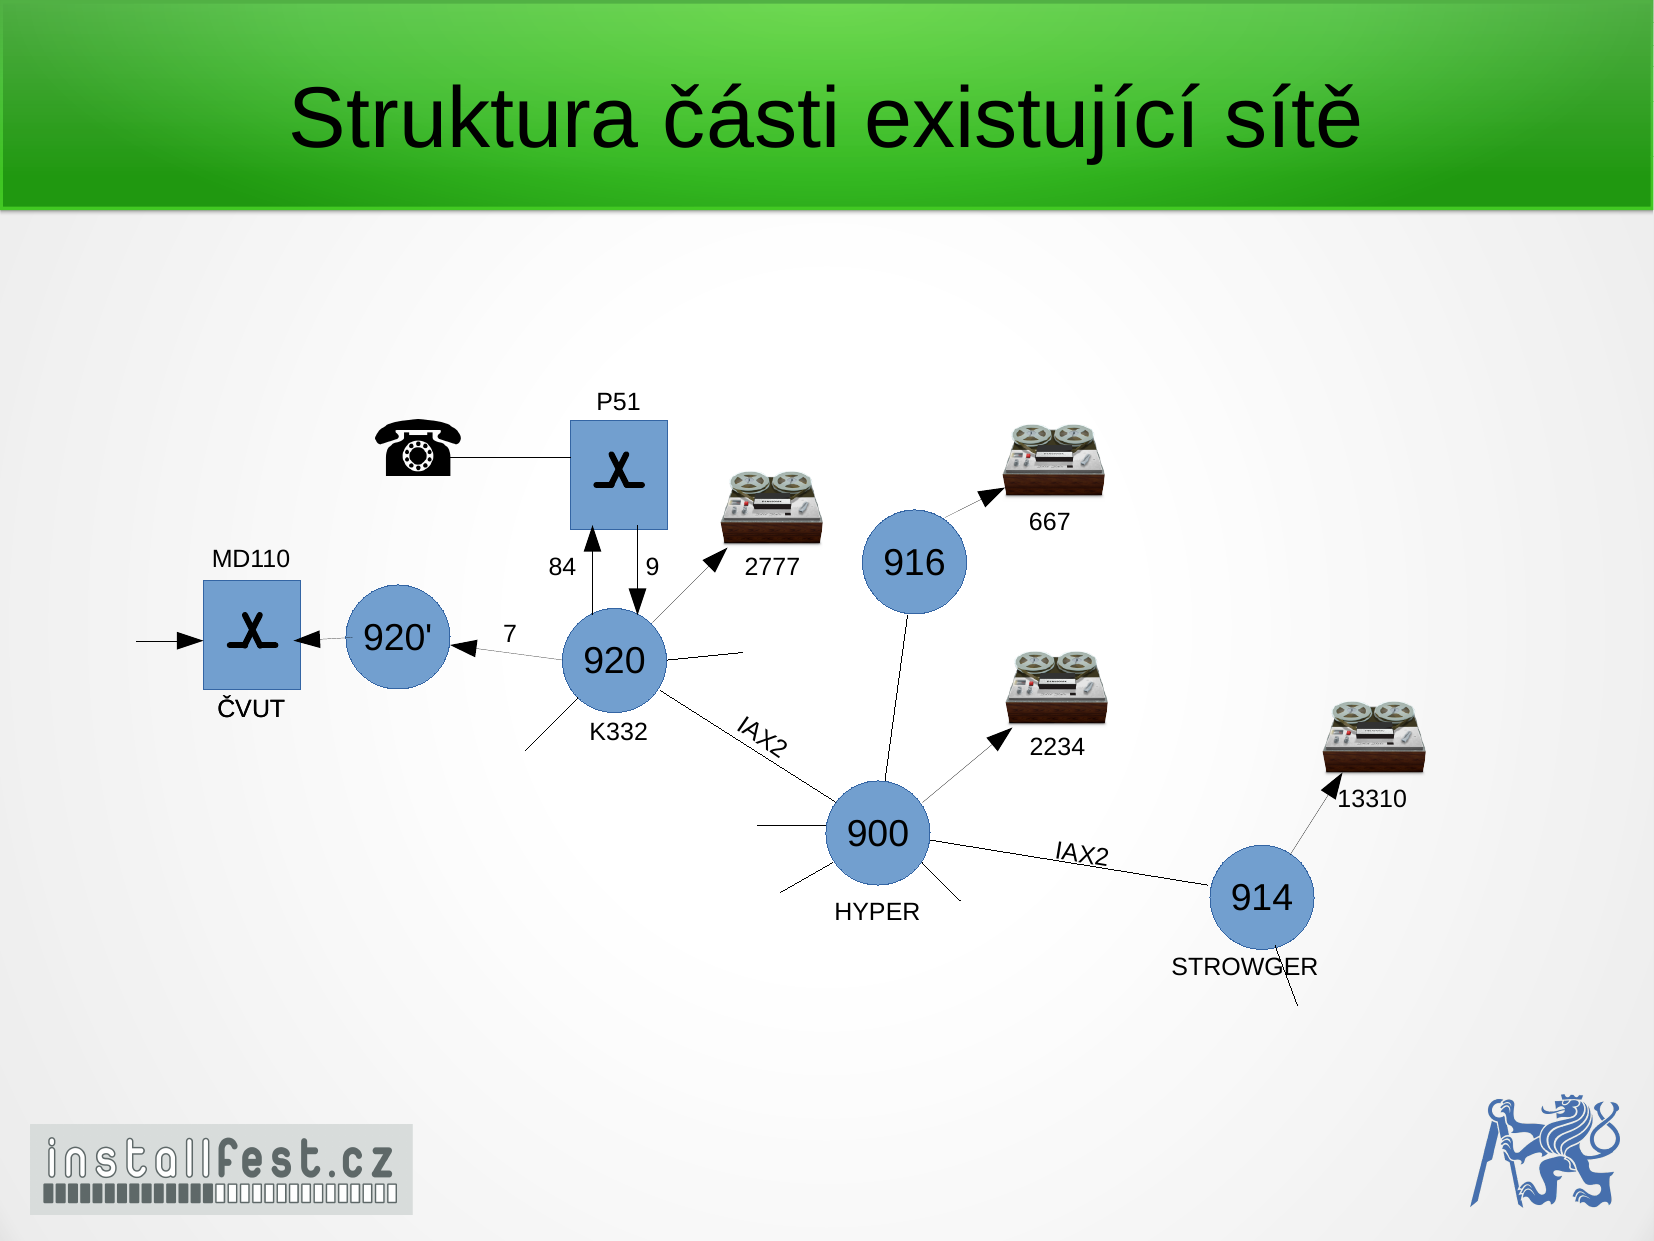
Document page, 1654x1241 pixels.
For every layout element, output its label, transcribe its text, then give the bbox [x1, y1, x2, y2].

text_box 920 [562, 608, 667, 712]
picture [1322, 689, 1426, 792]
text_box [570, 420, 668, 530]
text_box K332 [562, 712, 675, 750]
text_box 2234 [1027, 727, 1088, 765]
picture [720, 459, 823, 563]
text_box P51 [562, 382, 675, 420]
picture [30, 1124, 413, 1215]
text_box HYPER [847, 892, 908, 930]
text_box 9 [622, 547, 683, 585]
text_box 2777 [742, 547, 803, 585]
text_box 84 [532, 547, 593, 585]
picture [1005, 639, 1108, 743]
text_box 916 [862, 509, 967, 614]
picture [1470, 1094, 1620, 1208]
text_box IAX2 [1050, 830, 1116, 878]
text_box 667 [1020, 502, 1081, 540]
text_box IAX2 [727, 704, 799, 770]
text_box 920' [345, 584, 451, 689]
text_box MD110 [194, 539, 308, 578]
picture [375, 419, 461, 477]
text_box 13310 [1342, 779, 1403, 818]
title Struktura části existující sítě [82, 47, 1571, 189]
text_box [203, 580, 301, 689]
text_box 7 [480, 614, 541, 653]
picture [1002, 412, 1105, 515]
text_box 914 [1209, 845, 1315, 945]
text_box 900 [825, 780, 931, 886]
text_box ČVUT [194, 689, 308, 728]
text_box STROWGER [1155, 945, 1336, 1016]
